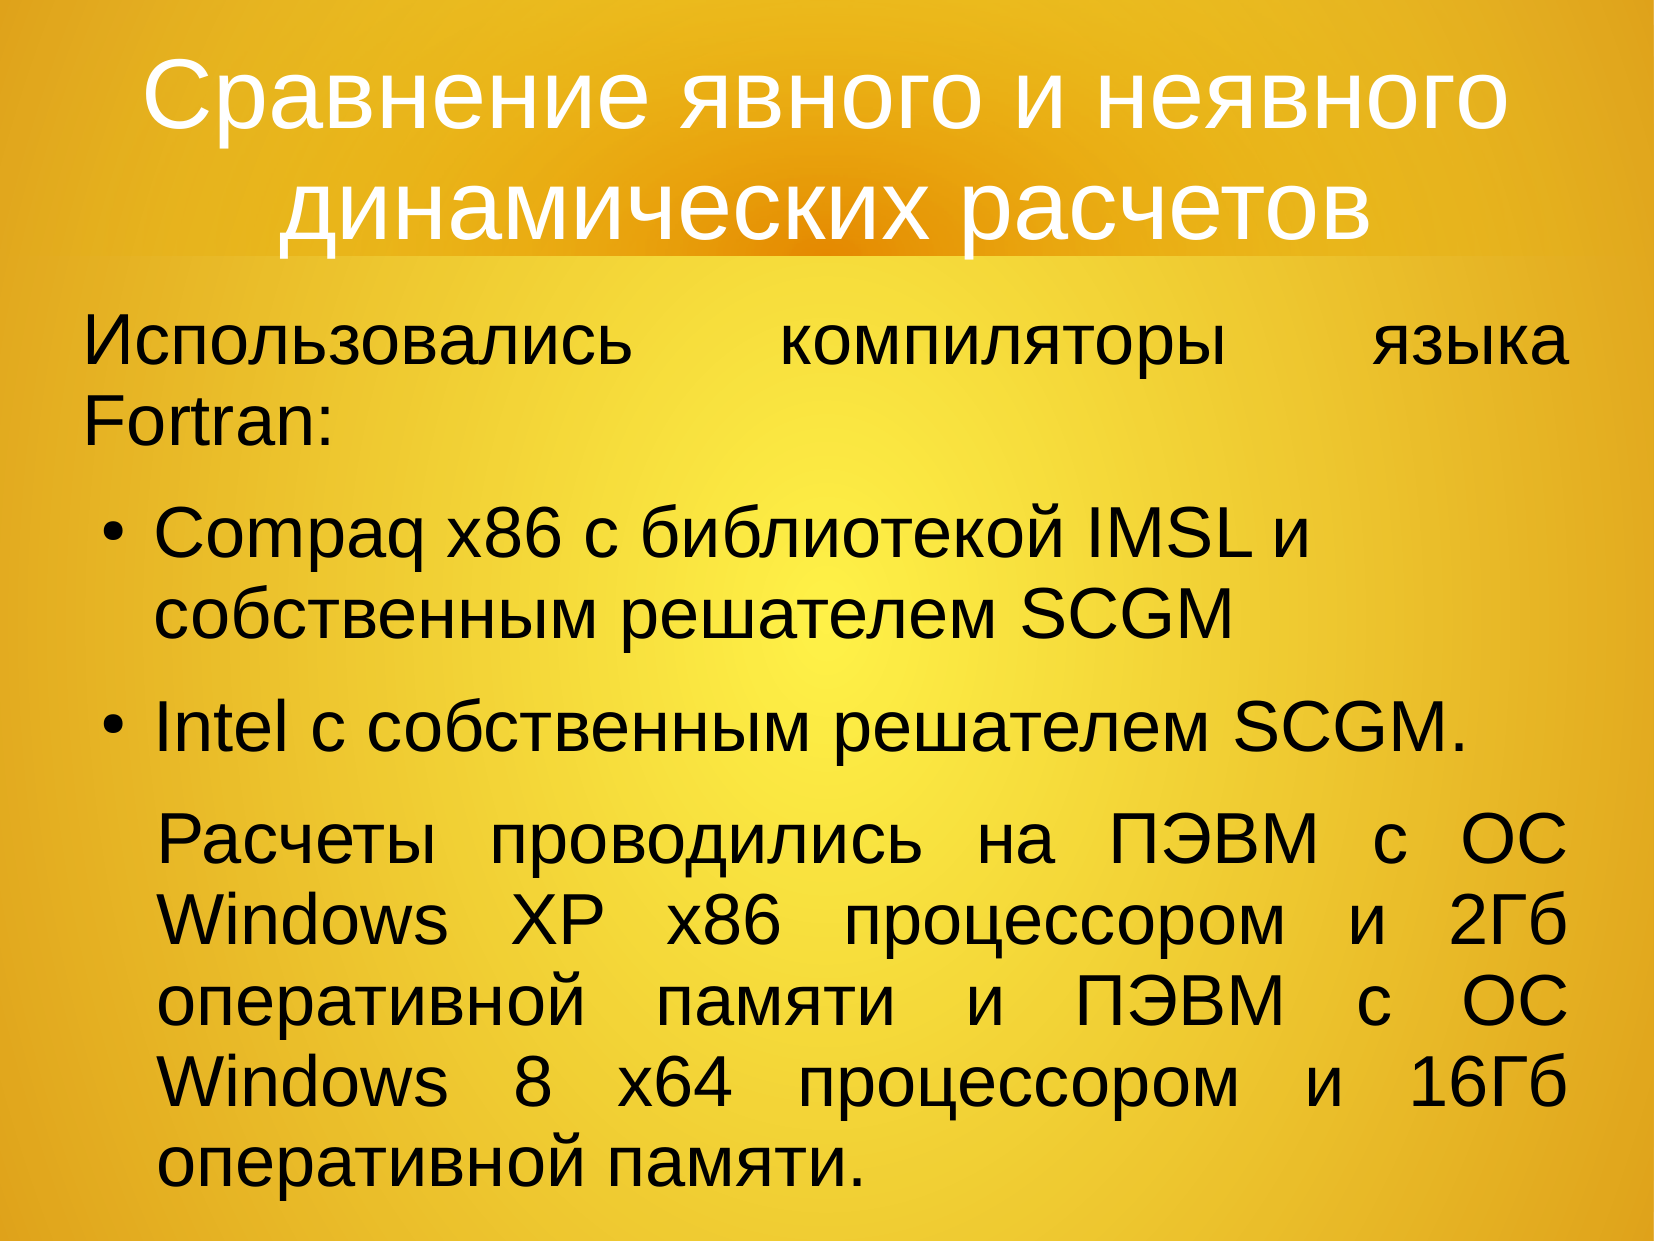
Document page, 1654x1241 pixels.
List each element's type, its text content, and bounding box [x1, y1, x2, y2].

title Сравнение явного и неявного динамических расчетов [82, 38, 1571, 261]
list Использовались компиляторы языка Fortran: Compaq х86 с библиотекой IMSL и собственным решателем SCGM Intel с собственным решателем SCGM. Расчеты проводились на ПЭВМ с ОС Windows XP х86 процессором и 2Гб оперативной памяти и ПЭВМ с ОС Windows 8 х64 процессором и 16Гб оперативной памяти. [82, 299, 1571, 1019]
